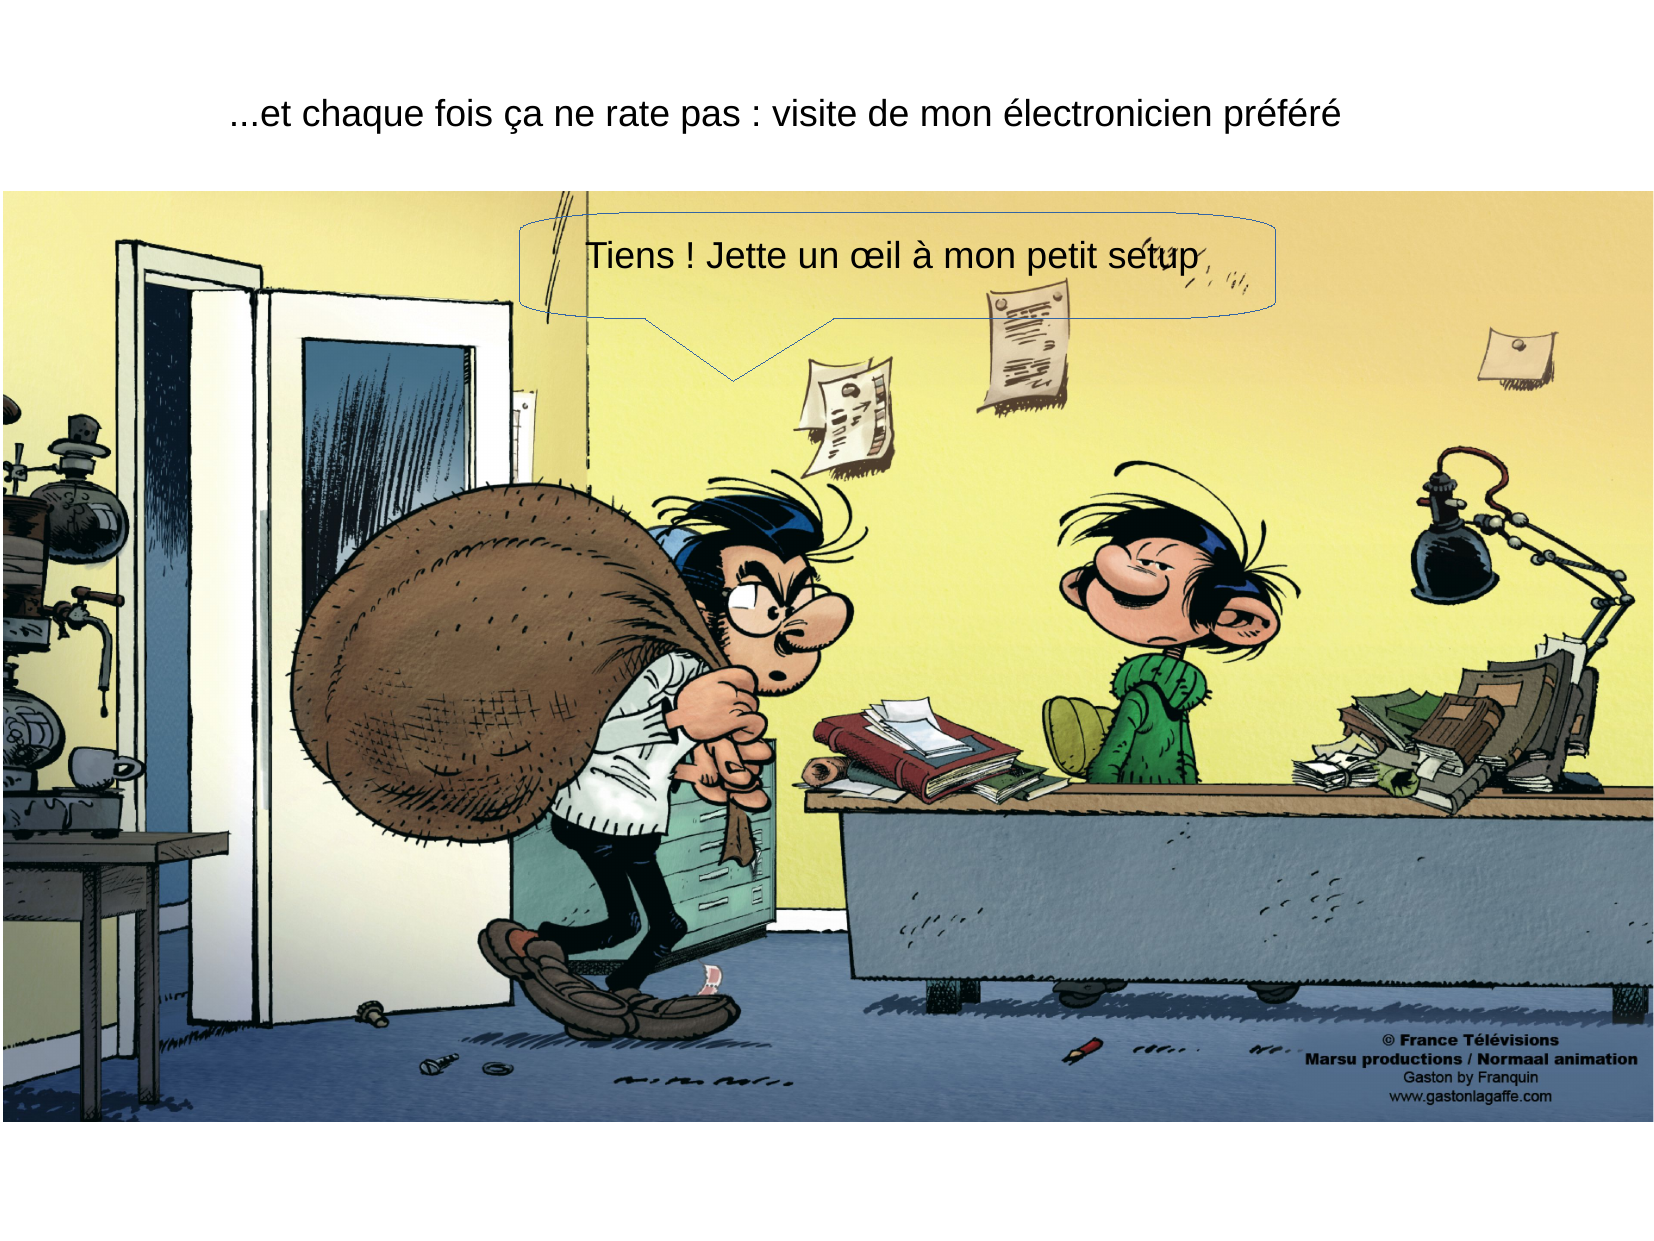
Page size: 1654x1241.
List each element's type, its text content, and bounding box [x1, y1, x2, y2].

text_box Tiens ! Jette un œil à mon petit setup [570, 226, 1215, 284]
text_box ...et chaque fois ça ne rate pas : visite de mon électronicien préféré [213, 84, 1368, 178]
picture [3, 191, 1654, 1123]
